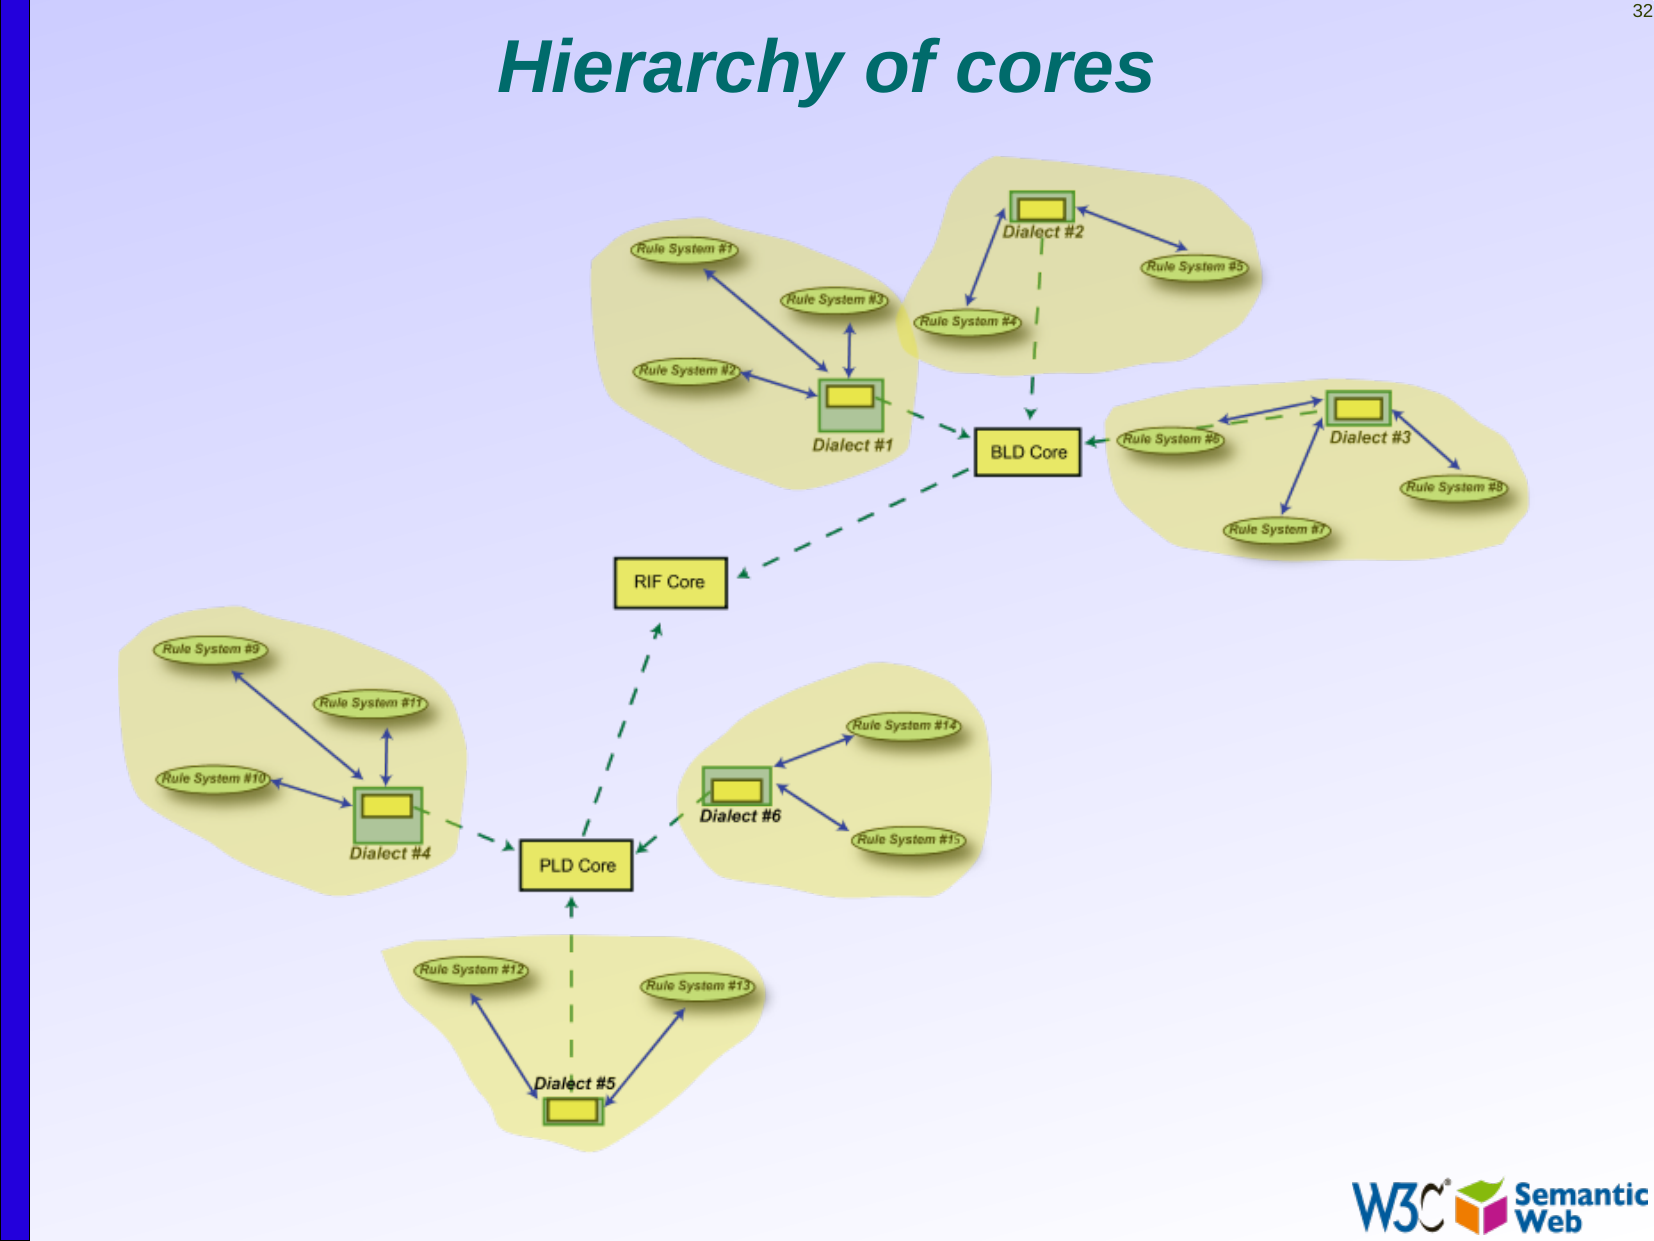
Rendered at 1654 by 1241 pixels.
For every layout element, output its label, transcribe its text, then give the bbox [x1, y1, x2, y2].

picture [1352, 1175, 1648, 1235]
picture [118, 155, 1542, 1154]
title Hierarchy of cores [0, 5, 1654, 125]
